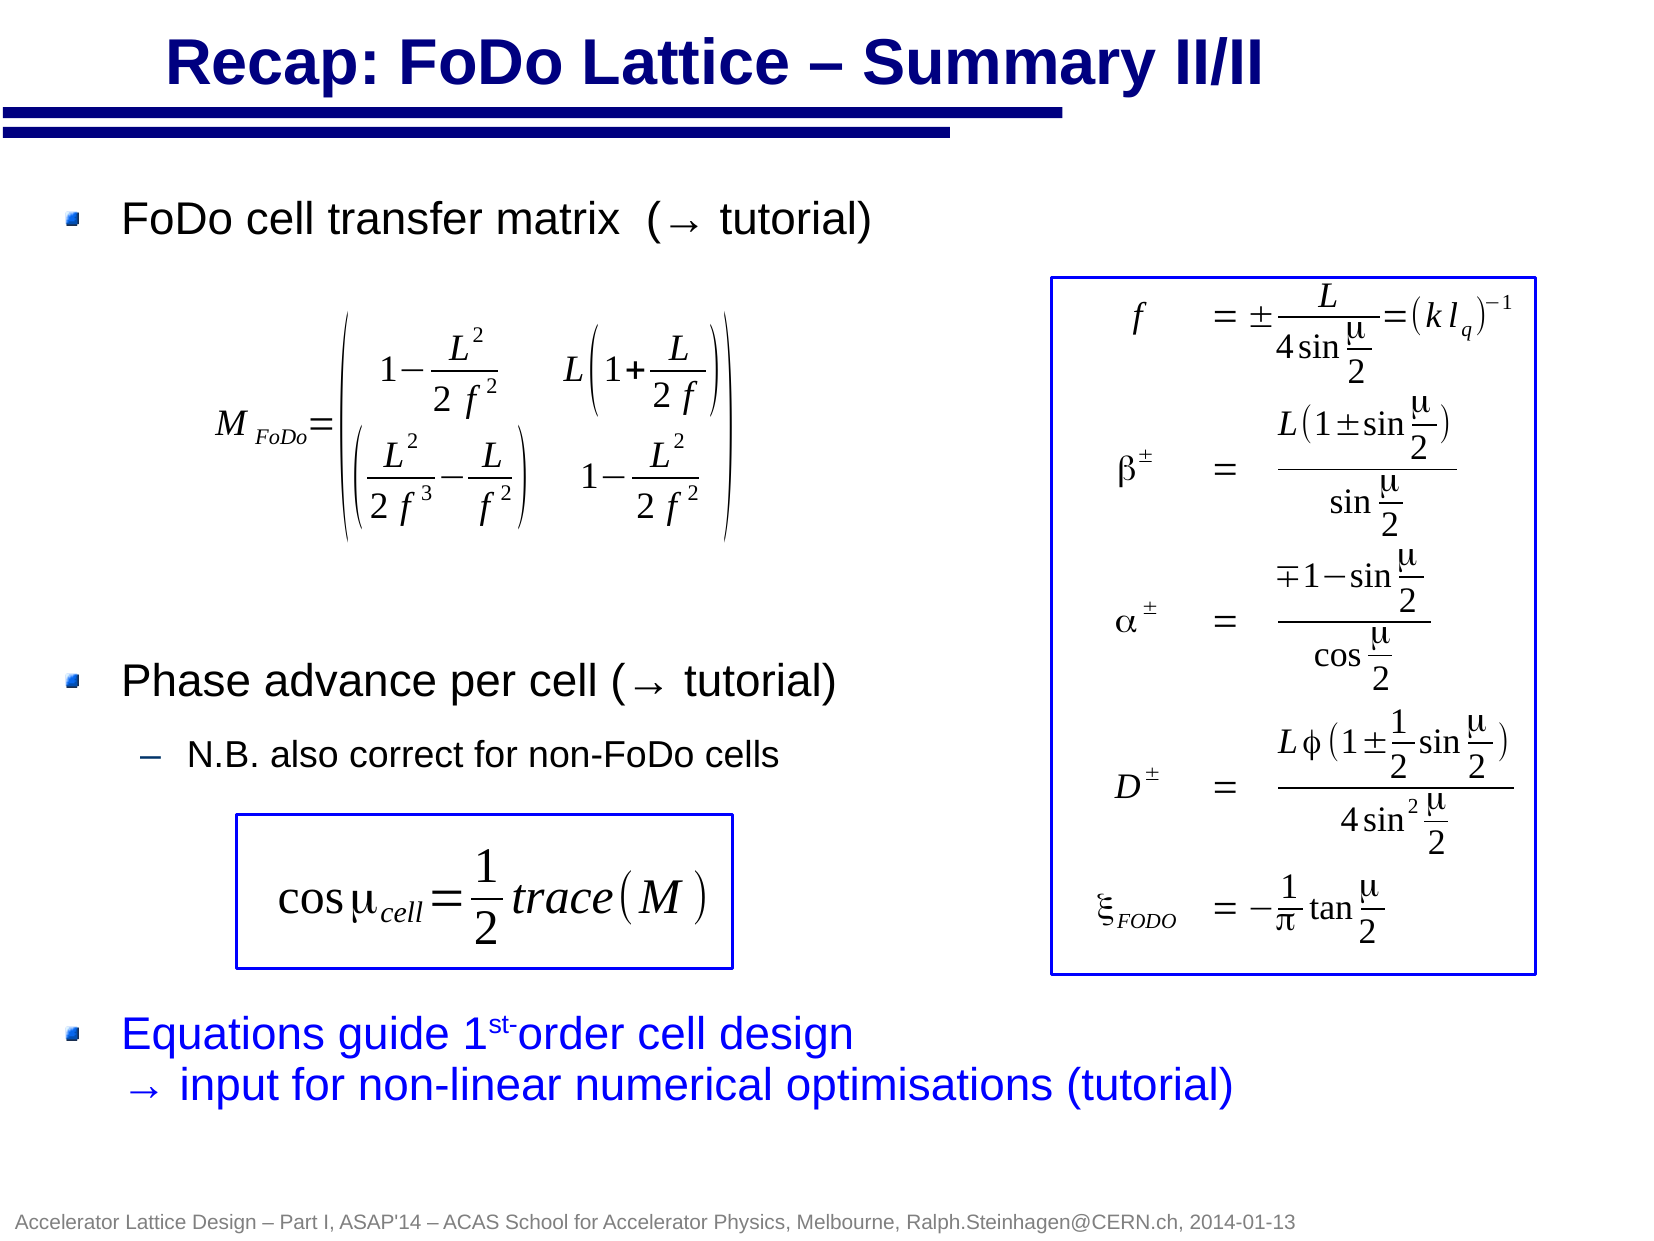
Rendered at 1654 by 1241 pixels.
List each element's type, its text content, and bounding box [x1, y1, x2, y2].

chart [265, 838, 721, 957]
title Recap: FoDo Lattice – Summary II/II [165, 0, 1323, 124]
list FoDo cell transfer matrix (→ tutorial) Phase advance per cell (→ tutorial) N.B. also correct for non-FoDo cells Equations guide 1st-order cell design → input for non-linear numerical optimisations (tutorial) [65, 192, 1628, 1205]
chart [1087, 271, 1524, 276]
chart [1087, 279, 1524, 952]
chart [203, 307, 745, 544]
